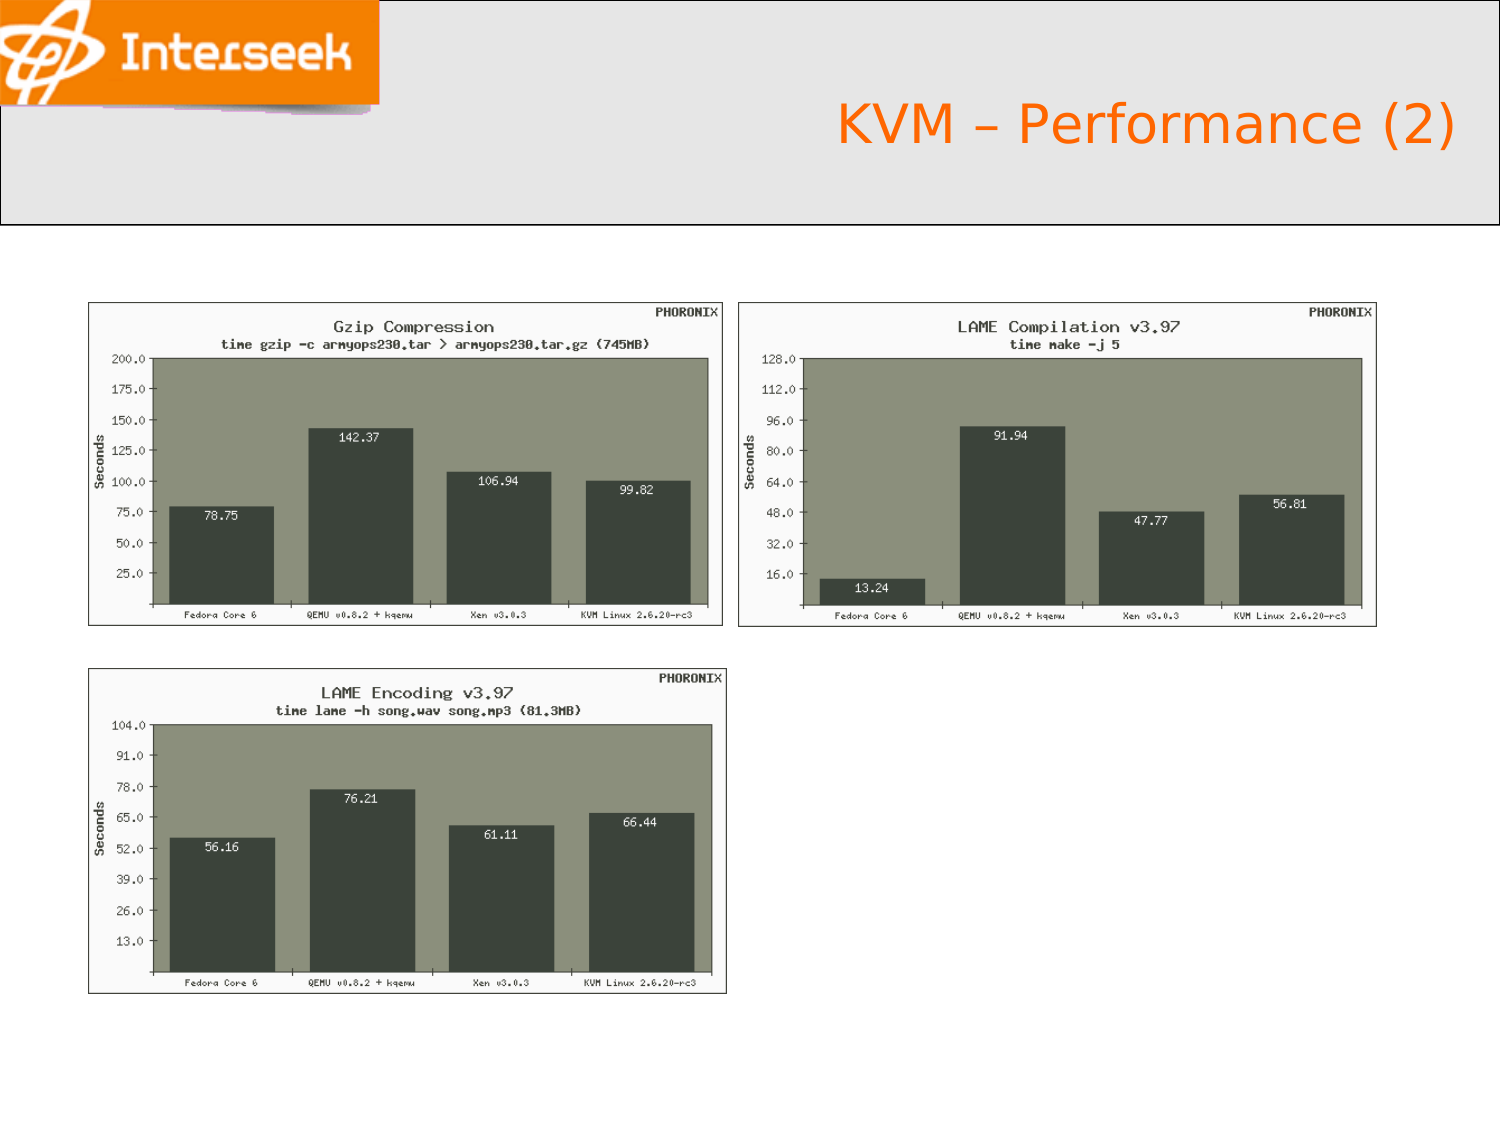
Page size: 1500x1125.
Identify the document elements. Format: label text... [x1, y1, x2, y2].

title KVM – Performance (2) [430, 31, 1459, 220]
picture [738, 302, 1377, 627]
picture [88, 302, 723, 626]
picture [0, 0, 410, 120]
text_box [0, 0, 1500, 225]
picture [88, 668, 727, 994]
